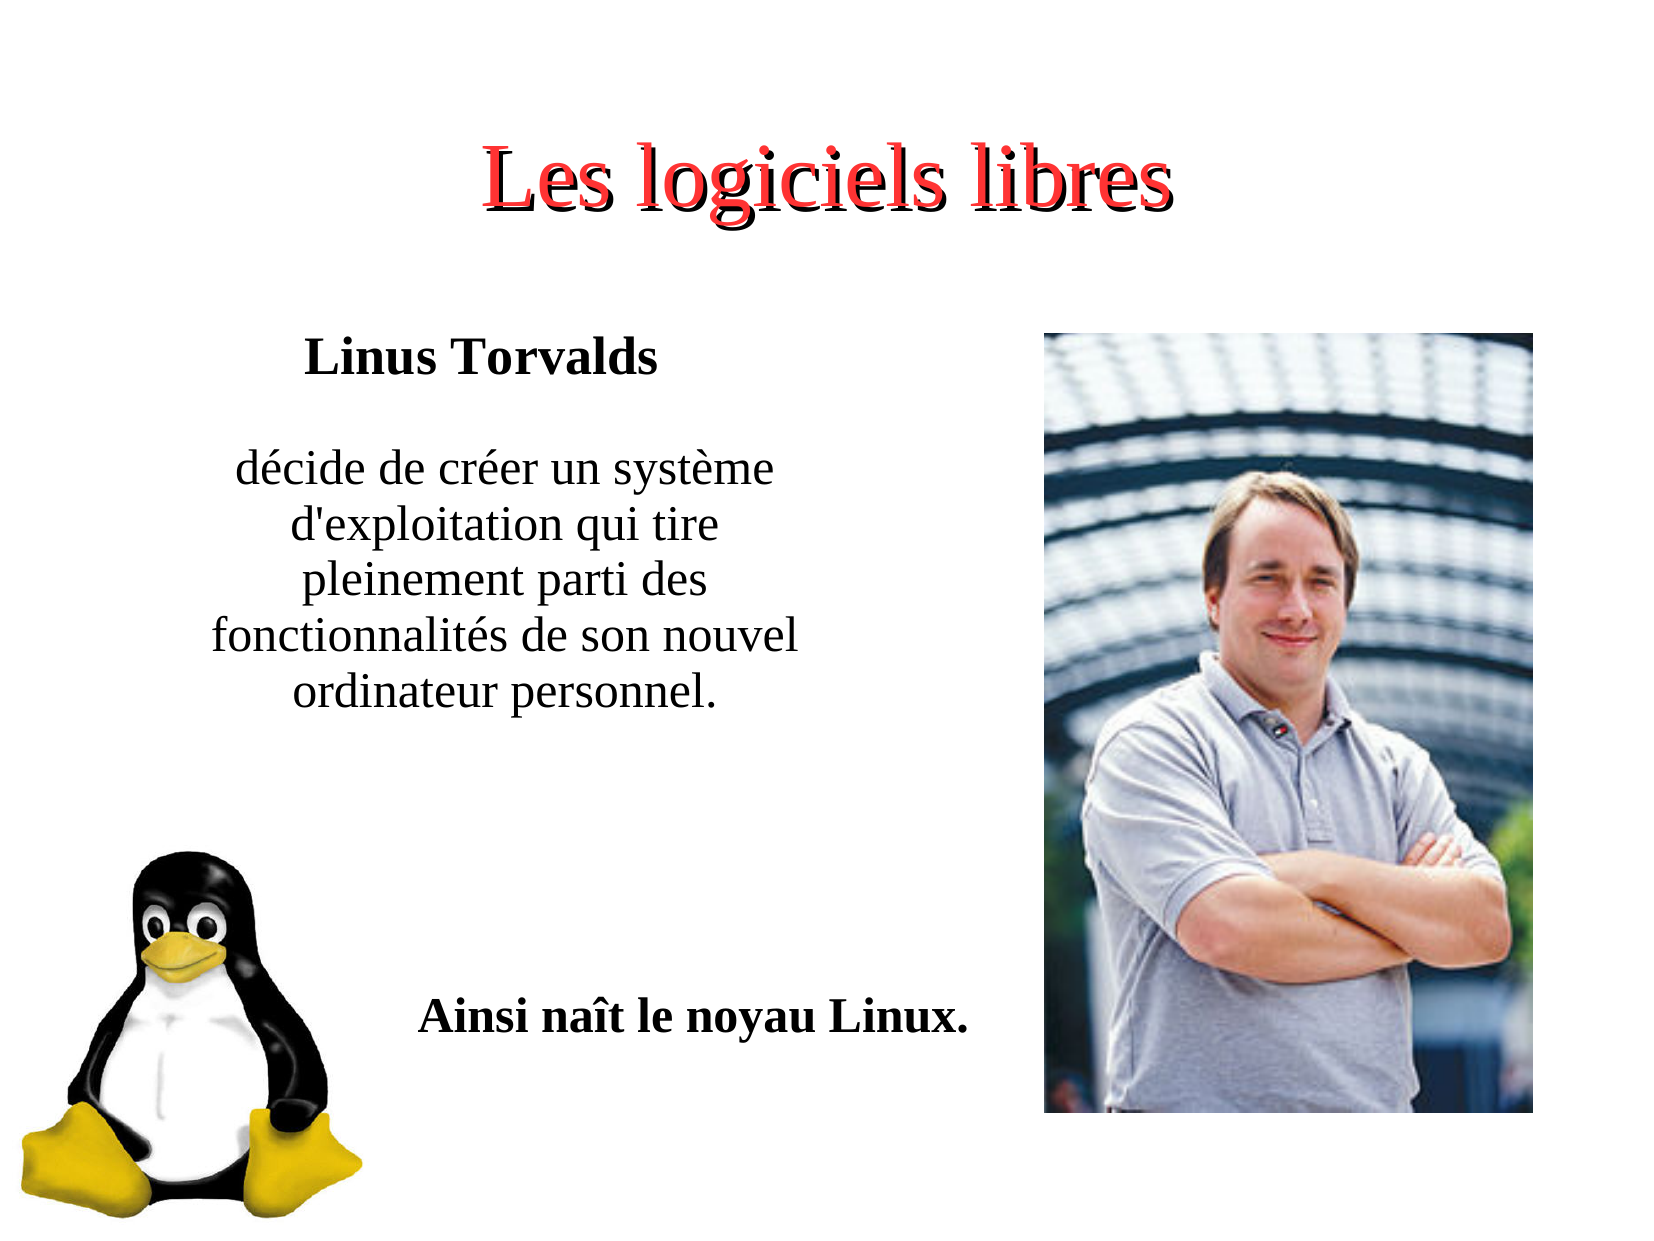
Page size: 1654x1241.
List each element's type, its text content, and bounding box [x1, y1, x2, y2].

text_box Ainsi naît le noyau Linux. [417, 987, 1654, 1064]
title Les logiciels libres [121, 72, 1534, 280]
text_box Linus Torvalds [304, 326, 674, 409]
text_box décide de créer un système d'exploitation qui tire pleinement parti des fonctionnalités de son nouvel ordinateur personnel. [173, 439, 837, 995]
picture [1044, 333, 1533, 987]
picture [4, 838, 380, 1235]
picture [1044, 1064, 1533, 1113]
